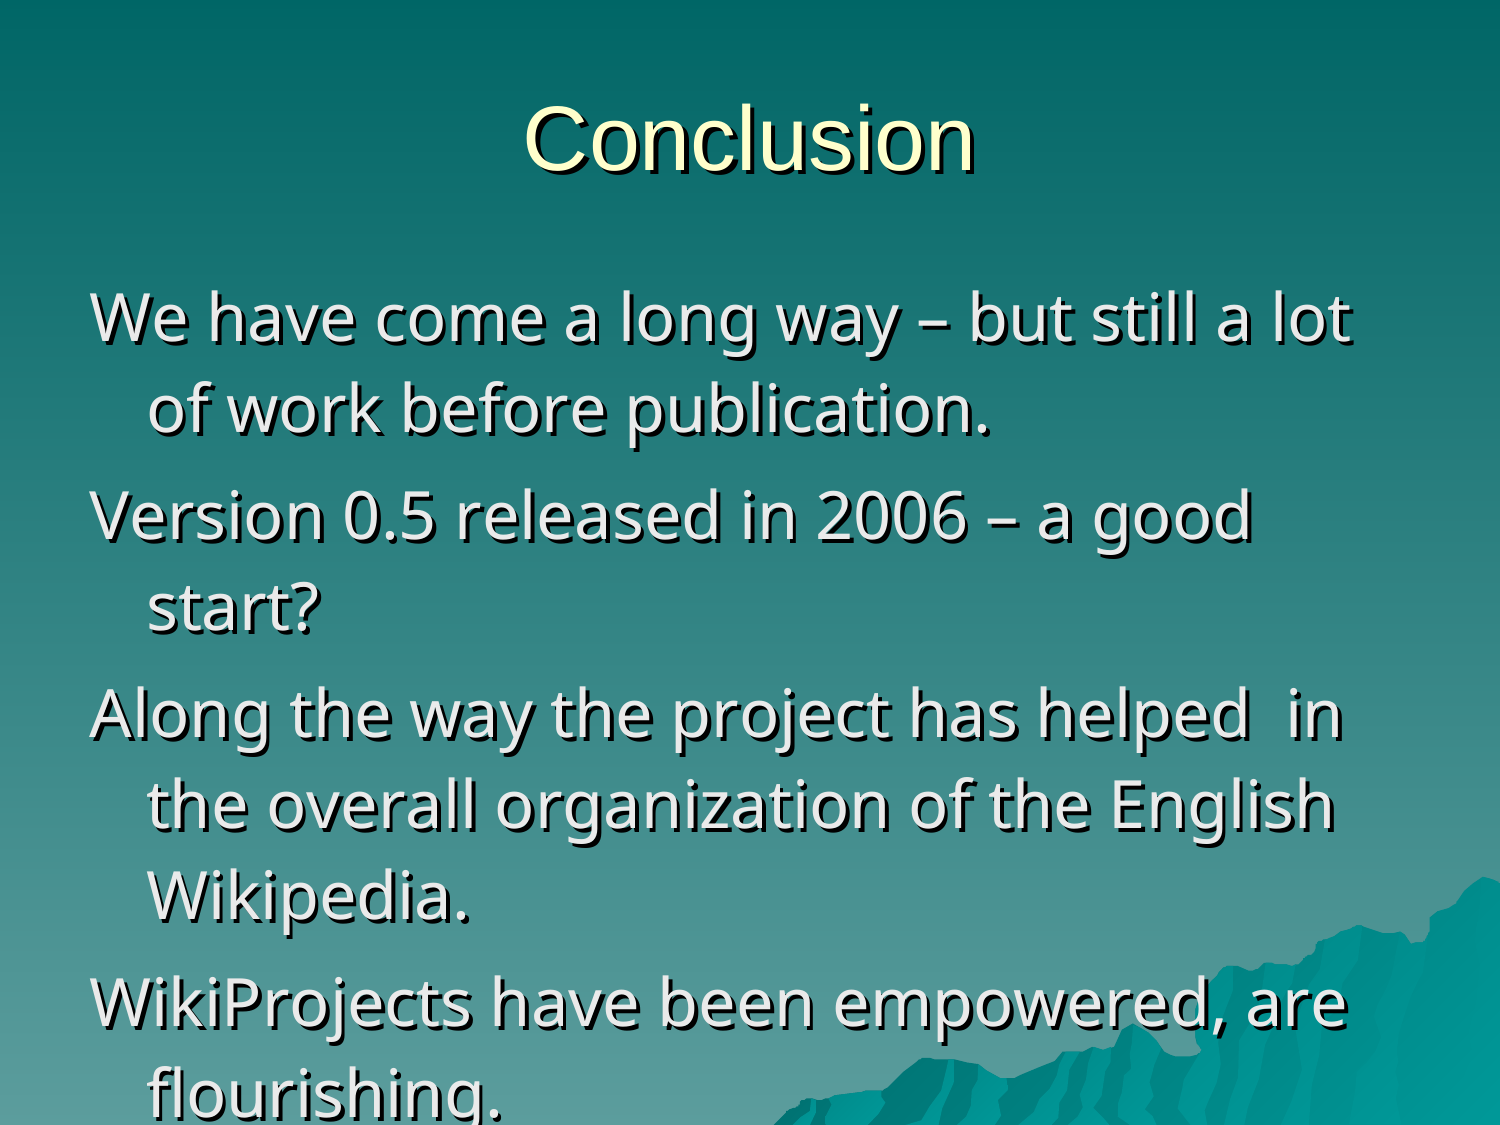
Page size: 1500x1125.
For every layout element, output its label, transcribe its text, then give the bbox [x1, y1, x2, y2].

title Conclusion [75, 45, 1426, 233]
list We have come a long way – but still a lot of work before publication. Version 0.5 released in 2006 – a good start? Along the way the project has helped in the overall organization of the English Wikipedia. WikiProjects have been empowered, are flourishing. [75, 262, 1426, 1076]
